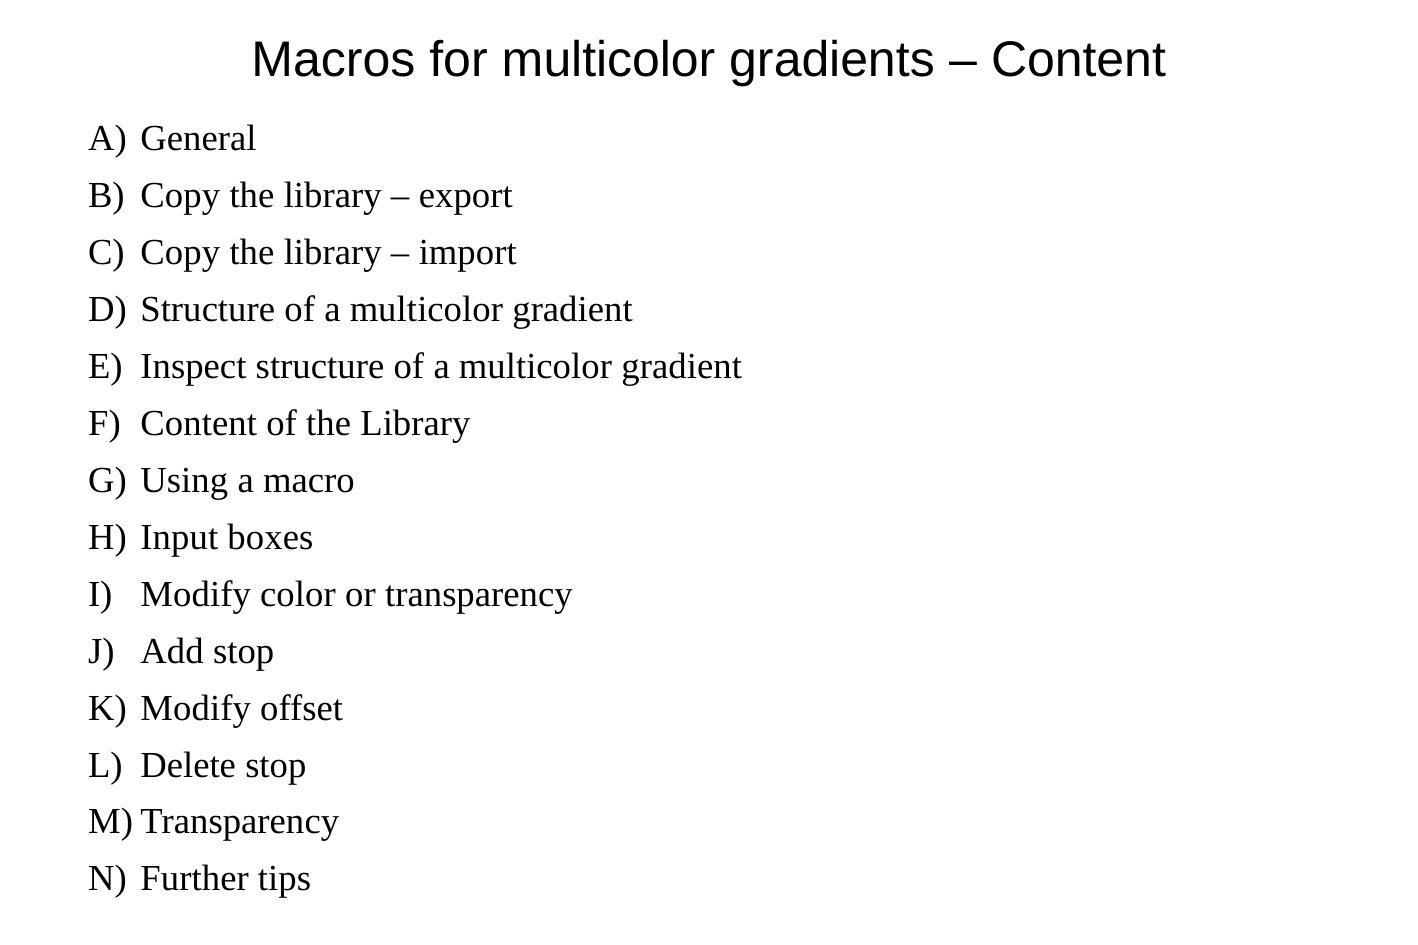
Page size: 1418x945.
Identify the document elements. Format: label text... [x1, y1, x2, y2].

title Macros for multicolor gradients – Content [0, 0, 1418, 119]
list General Copy the library – export Copy the library – import Structure of a multicolor gradient Inspect structure of a multicolor gradient Content of the Library Using a macro Input boxes Modify color or transparency Add stop Modify offset Delete stop Transparency Further tips [70, 117, 798, 902]
